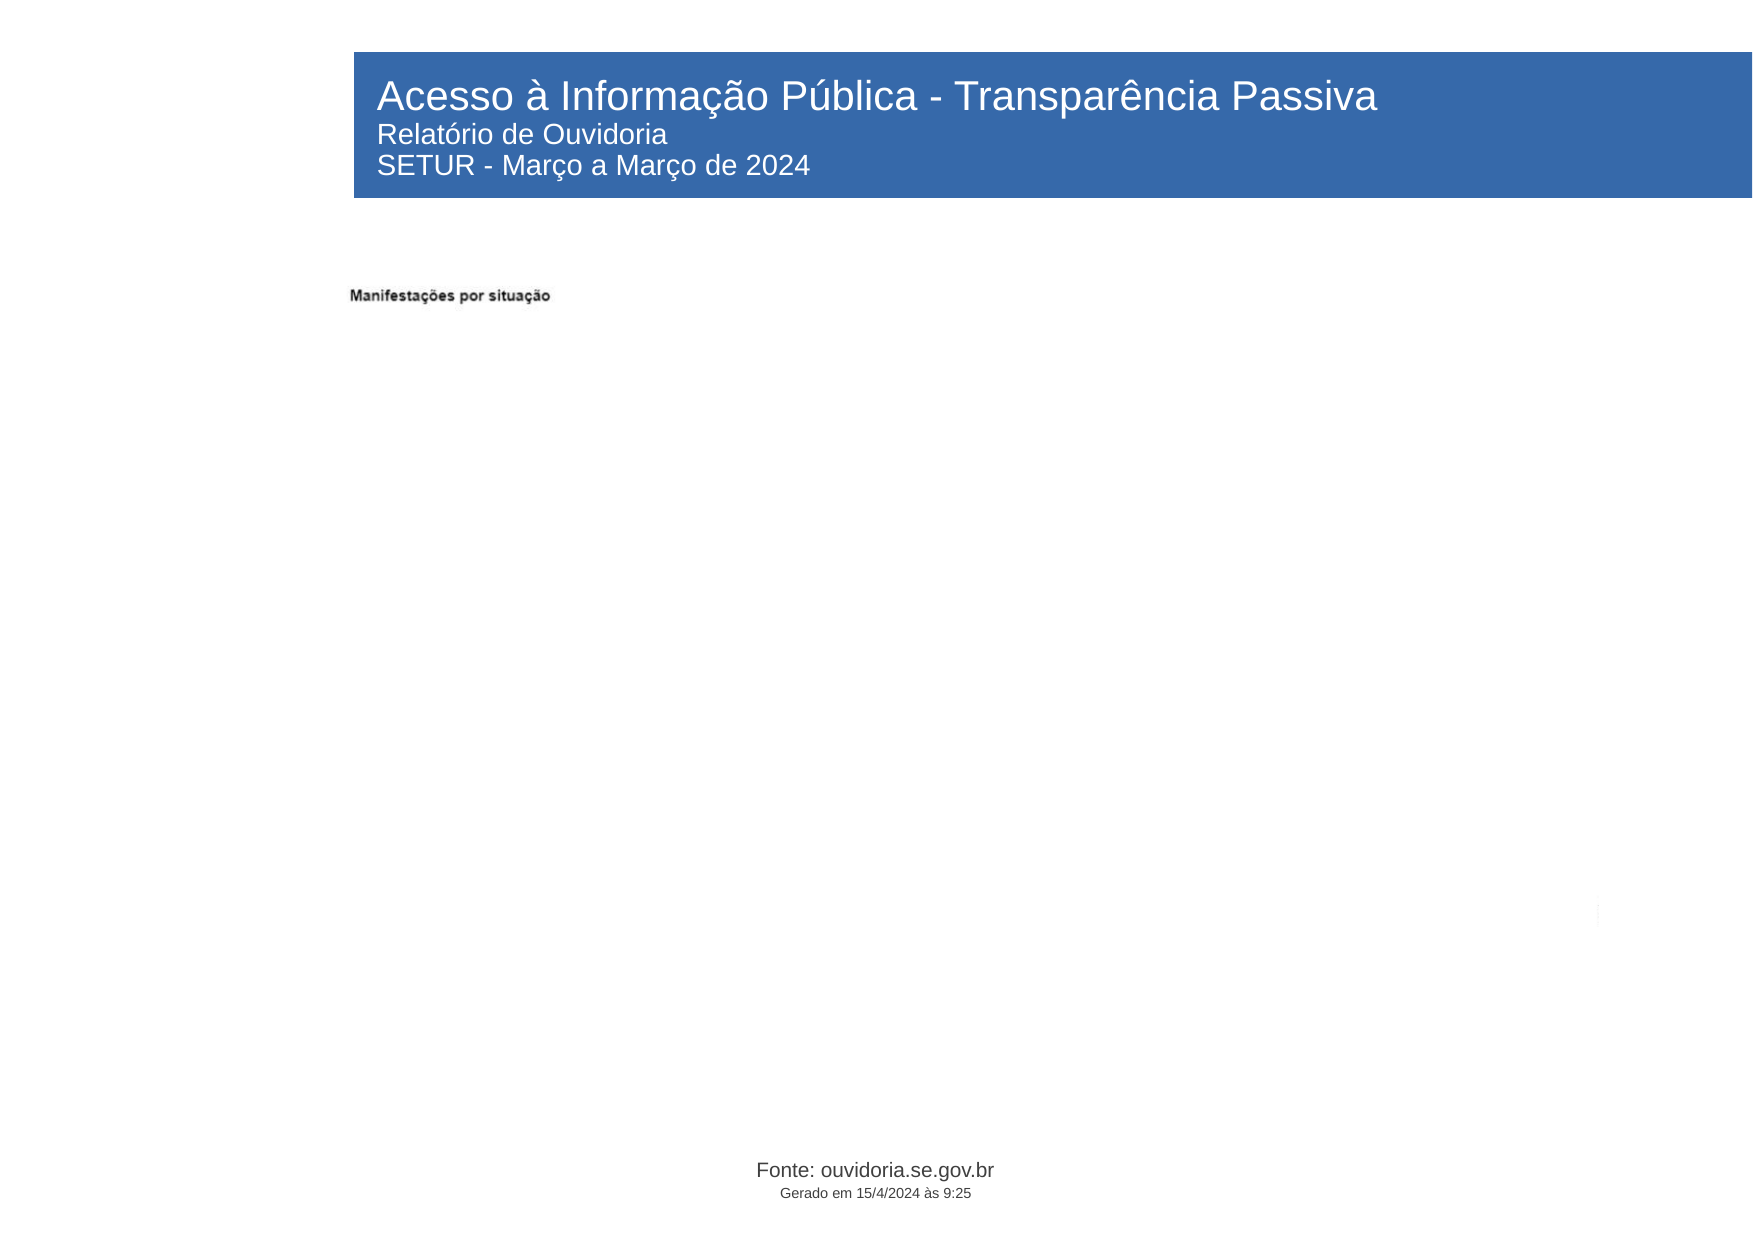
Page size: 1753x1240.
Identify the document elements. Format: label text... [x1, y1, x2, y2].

text_box Gerado em 15/4/2024 às 9:25 [780, 1184, 999, 1208]
text_box Fonte: ouvidoria.se.gov.br [756, 1158, 1023, 1188]
text_box [354, 52, 1752, 198]
text_box [155, 211, 1599, 1028]
text_box Acesso à Informação Pública - Transparência Passiva Relatório de Ouvidoria SETUR - Março a Março de 2024 [376, 72, 1403, 186]
